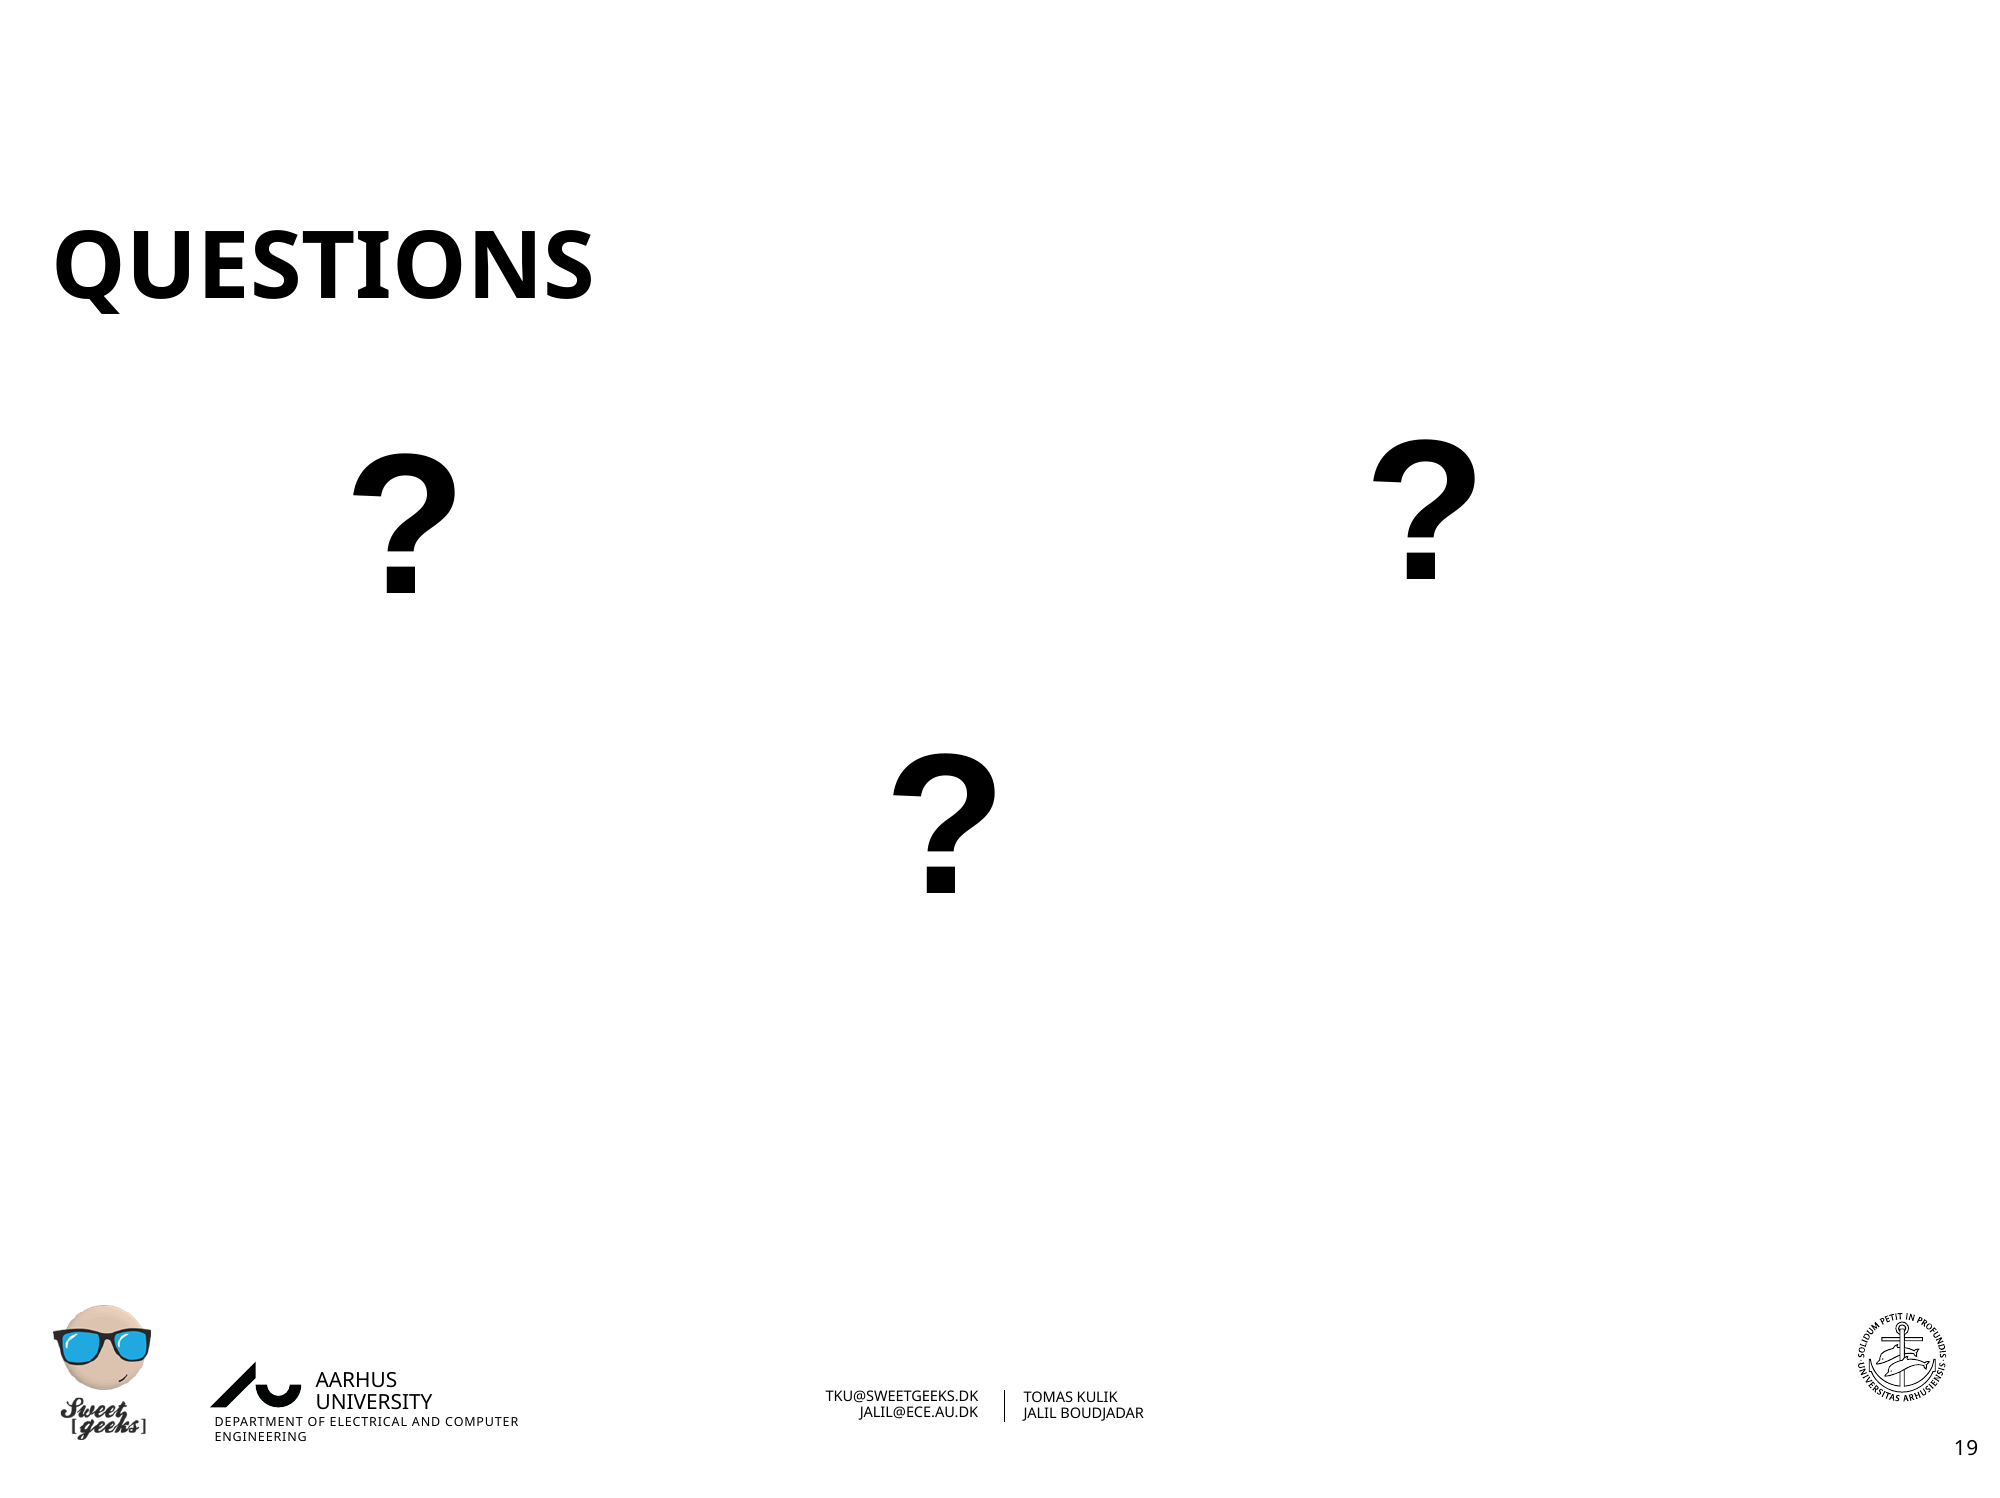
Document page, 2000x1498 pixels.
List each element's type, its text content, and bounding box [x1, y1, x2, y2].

text_box ? [870, 705, 1036, 944]
text_box ? [1350, 391, 1516, 631]
text_box Questions [51, 32, 1948, 319]
slide_number <number> [1937, 1437, 1979, 1463]
picture [53, 1305, 151, 1440]
text_box ? [330, 405, 496, 644]
